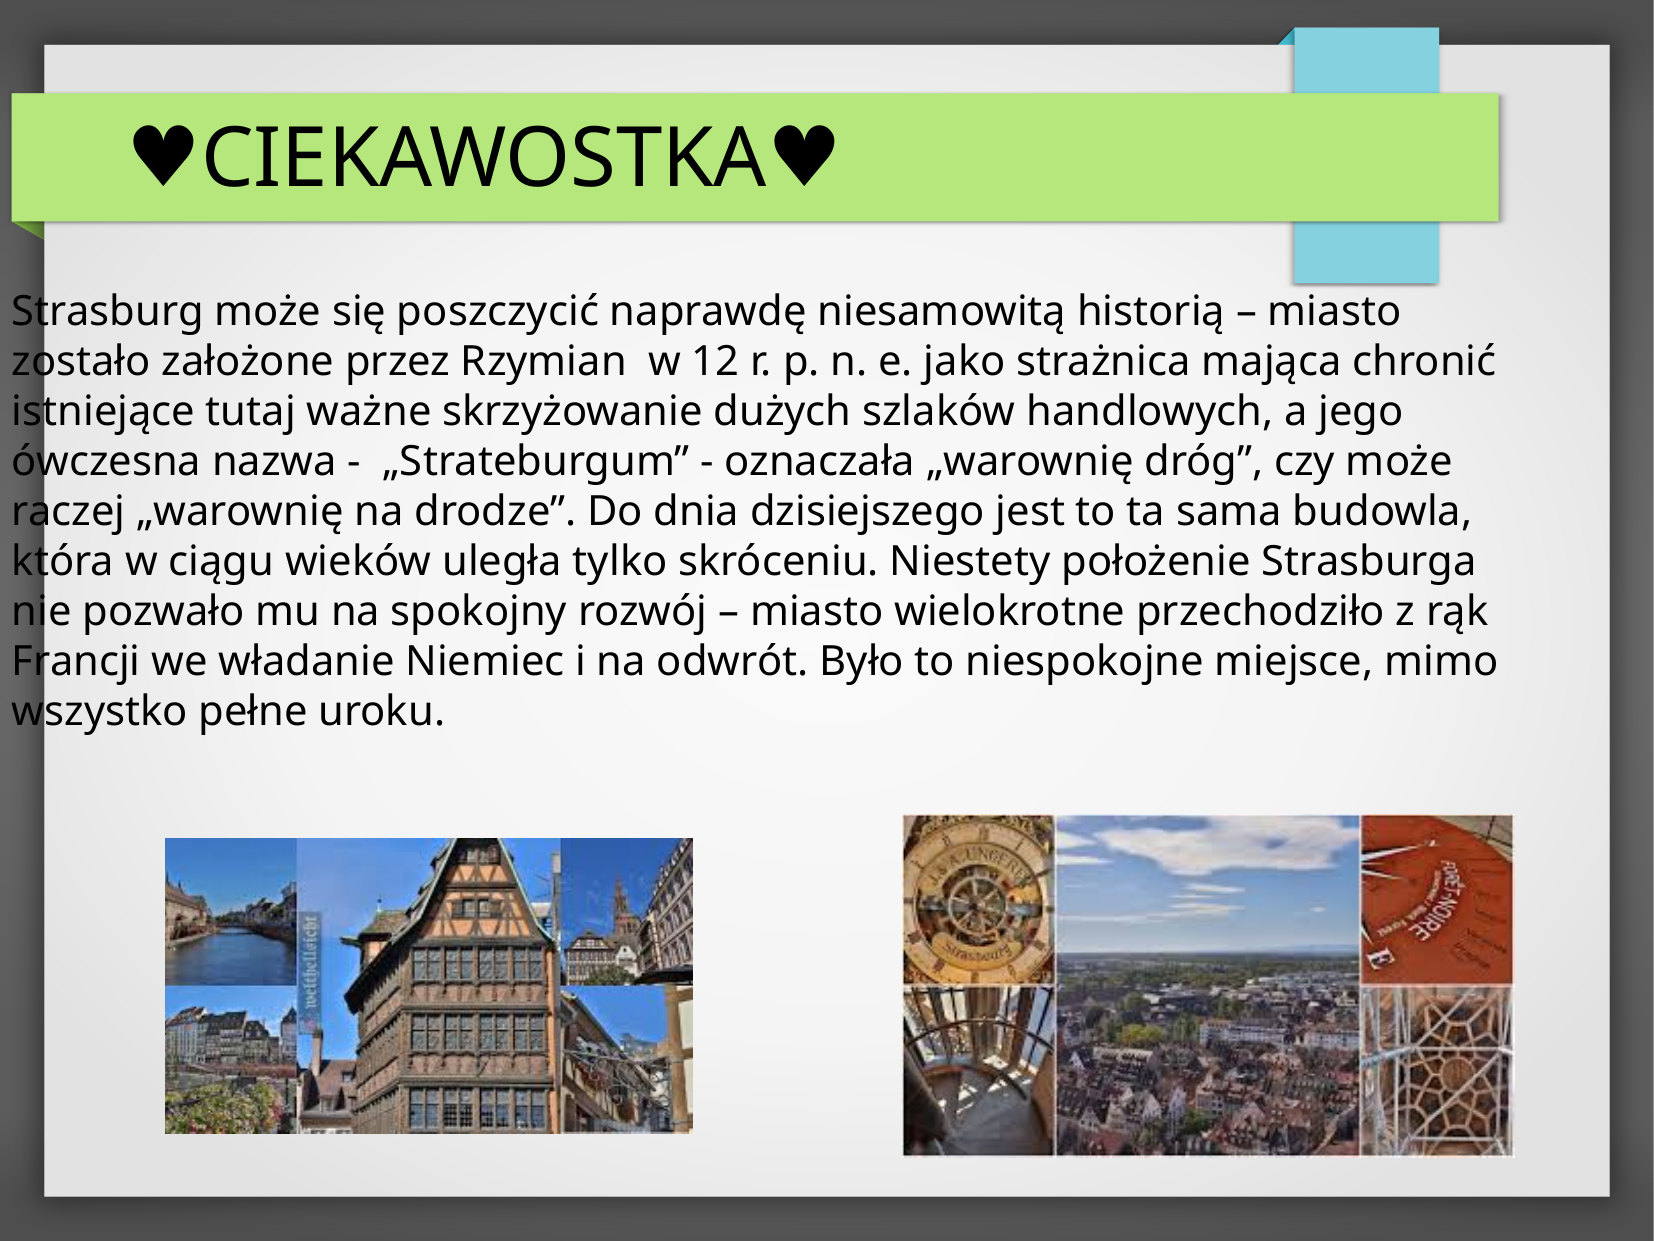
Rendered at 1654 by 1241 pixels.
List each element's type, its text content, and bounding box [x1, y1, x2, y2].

list Strasburg może się poszczycić naprawdę niesamowitą historią – miasto zostało założone przez Rzymian w 12 r. p. n. e. jako strażnica mająca chronić istniejące tutaj ważne skrzyżowanie dużych szlaków handlowych, a jego ówczesna nazwa - „Strateburgum” - oznaczała „warownię dróg”, czy może raczej „warownię na drodze”. Do dnia dzisiejszego jest to ta sama budowla, która w ciągu wieków uległa tylko skróceniu. Niestety położenie Strasburga nie pozwało mu na spokojny rozwój – miasto wielokrotne przechodziło z rąk Francji we władanie Niemiec i na odwrót. Było to niespokojne miejsce, mimo wszystko pełne uroku. [11, 283, 1501, 1003]
title ♥CIEKAWOSTKA♥ [82, 81, 1264, 227]
picture [902, 814, 1515, 1158]
picture [165, 838, 693, 1134]
